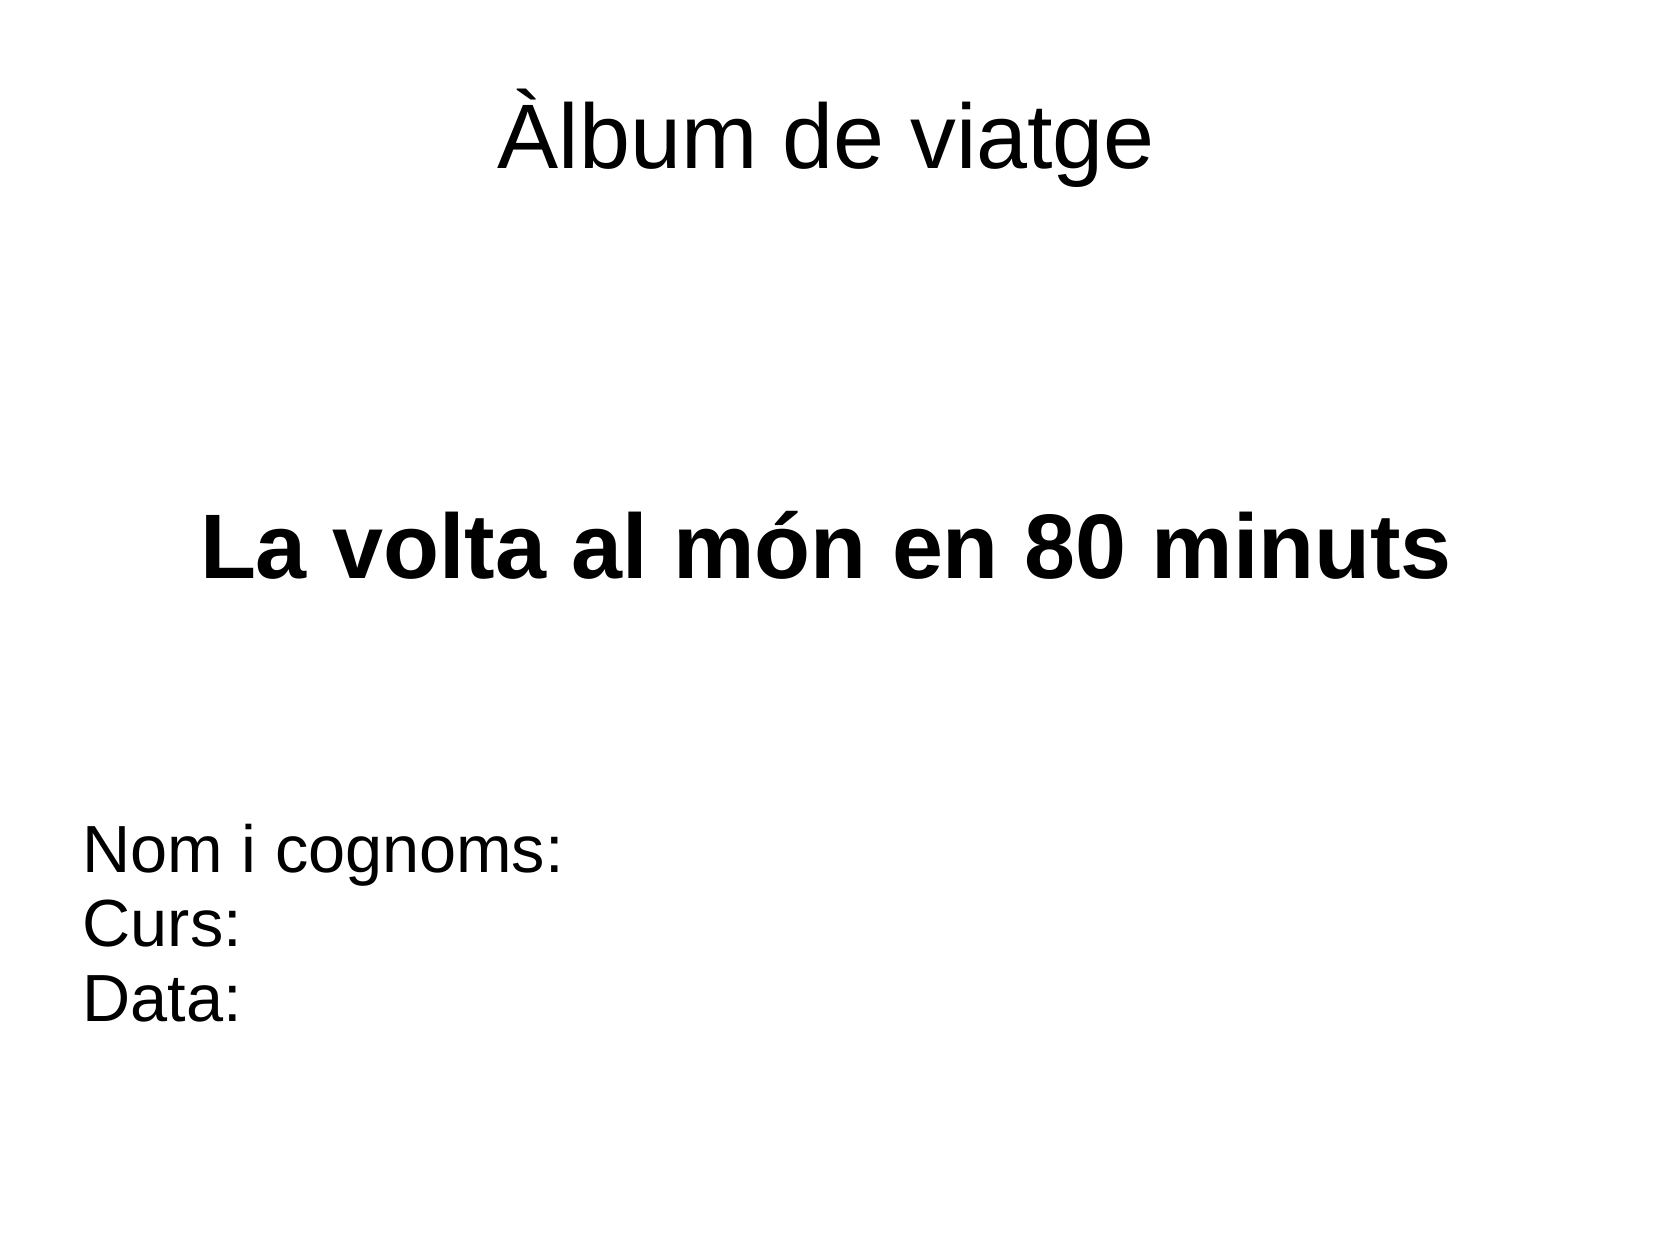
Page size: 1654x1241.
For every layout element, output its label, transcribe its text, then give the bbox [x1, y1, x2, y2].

subtitle Nom i cognoms: Curs: Data: [82, 290, 1571, 1109]
title Àlbum de viatge La volta al món en 80 minuts [82, 85, 1571, 290]
